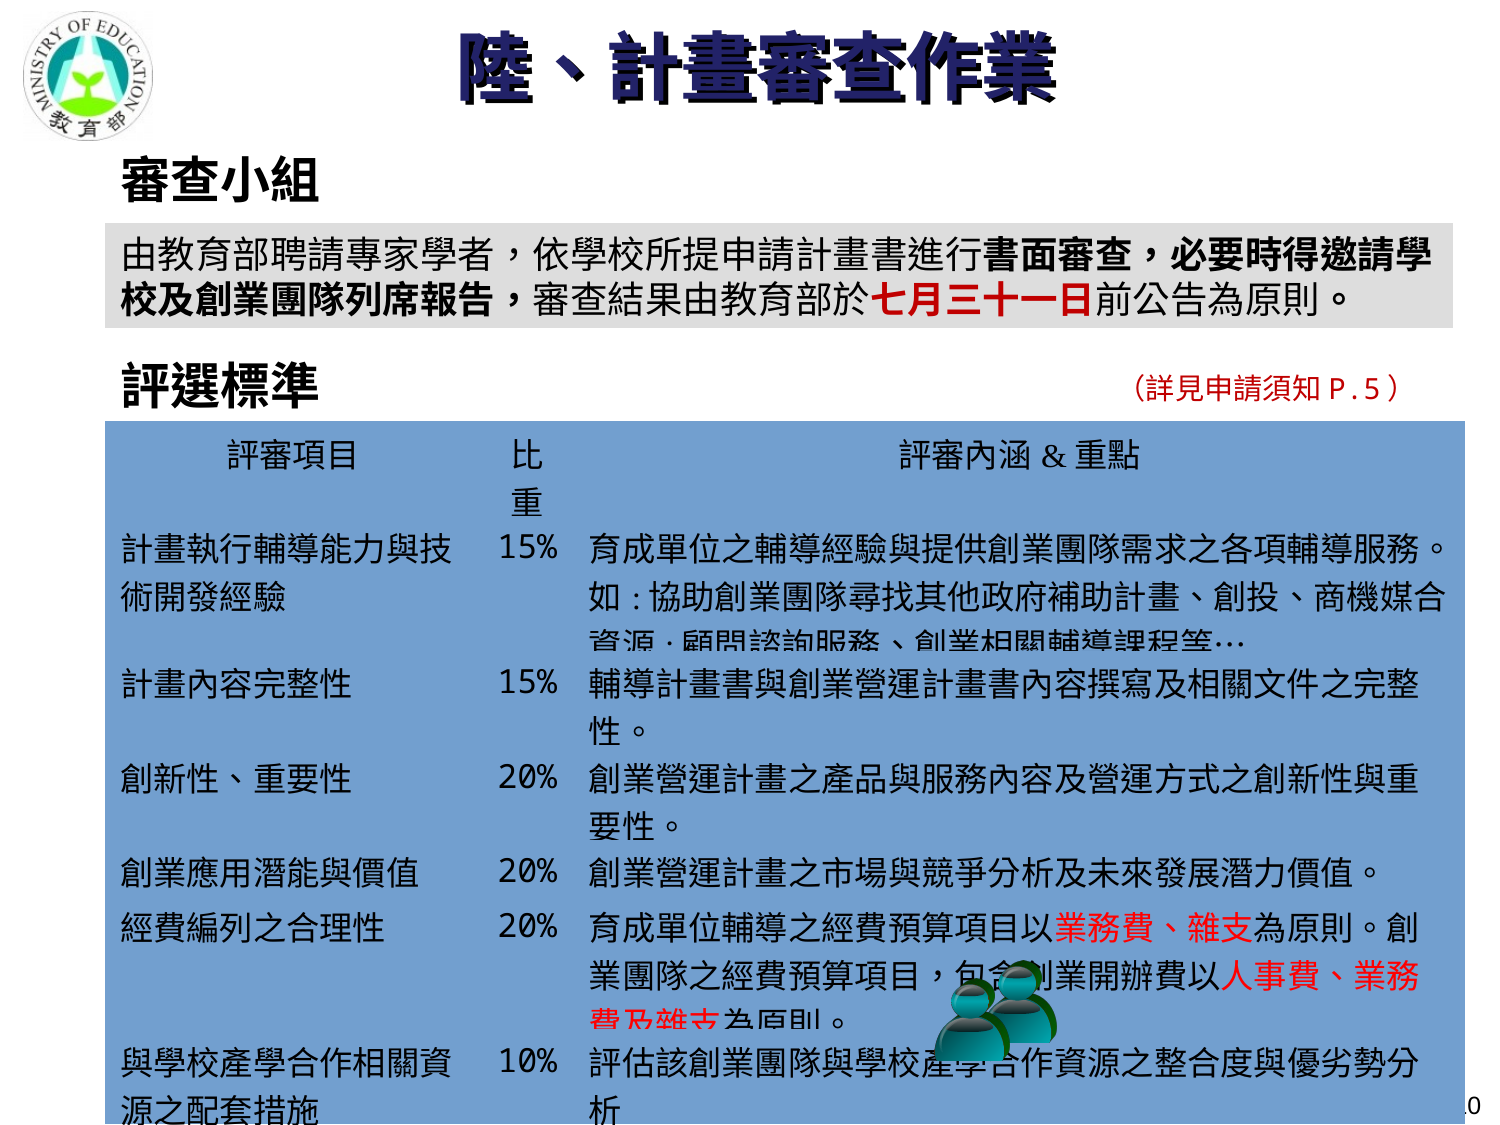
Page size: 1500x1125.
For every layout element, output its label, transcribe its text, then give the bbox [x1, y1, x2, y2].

table_cell 評估該創業團隊與學校產學合作資源之整合度與優劣勢分析 [574, 1029, 1465, 1124]
table_cell 計畫內容完整性 [105, 651, 480, 745]
text_box [988, 966, 1052, 1043]
table_cell 創業營運計畫之產品與服務內容及營運方式之創新性與重要性。 [574, 745, 1465, 840]
text_box （詳見申請須知P.5） [1101, 363, 1489, 414]
table_cell 計畫執行輔導能力與技術開發經驗 [105, 516, 480, 651]
table_cell 創新性、重要性 [105, 745, 480, 840]
table_cell 與學校產學合作相關資源之配套措施 [105, 1029, 480, 1124]
table_header 評審內涵&重點 [574, 421, 1465, 516]
table_cell 20% [480, 895, 574, 1029]
table_cell 20% [480, 745, 574, 840]
table_cell 20% [480, 840, 574, 895]
text_box 陸、計畫審查作業 [129, 12, 1383, 117]
table_cell 15% [480, 651, 574, 745]
table_cell 創業應用潛能與價值 [105, 840, 480, 895]
text_box 由教育部聘請專家學者，依學校所提申請計畫書進行書面審查，必要時得邀請學校及創業團隊列席報告，審查結果由教育部於七月三十一日前公告為原則。 [105, 223, 1453, 328]
text_box 審查小組 [105, 141, 361, 216]
table_cell 輔導計畫書與創業營運計畫書內容撰寫及相關文件之完整性。 [574, 651, 1465, 745]
table_cell 10% [480, 1029, 574, 1124]
table_header 比重 [480, 421, 574, 516]
table_cell 15% [480, 516, 574, 651]
table_cell 育成單位輔導之經費預算項目以業務費、雜支為原則。創業團隊之經費預算項目，包含創業開辦費以人事費、業務費及雜支為原則。 [574, 895, 1465, 1029]
table_cell 育成單位之輔導經驗與提供創業團隊需求之各項輔導服務。如:協助創業團隊尋找其他政府補助計畫、創投、商機媒合資源;顧問諮詢服務、創業相關輔導課程等… [574, 516, 1465, 651]
table_cell 經費編列之合理性 [105, 895, 480, 1029]
text_box [934, 984, 1005, 1061]
table_cell 創業營運計畫之市場與競爭分析及未來發展潛力價值。 [574, 840, 1465, 895]
text_box 評選標準 [105, 347, 336, 421]
table_header 評審項目 [105, 421, 480, 516]
